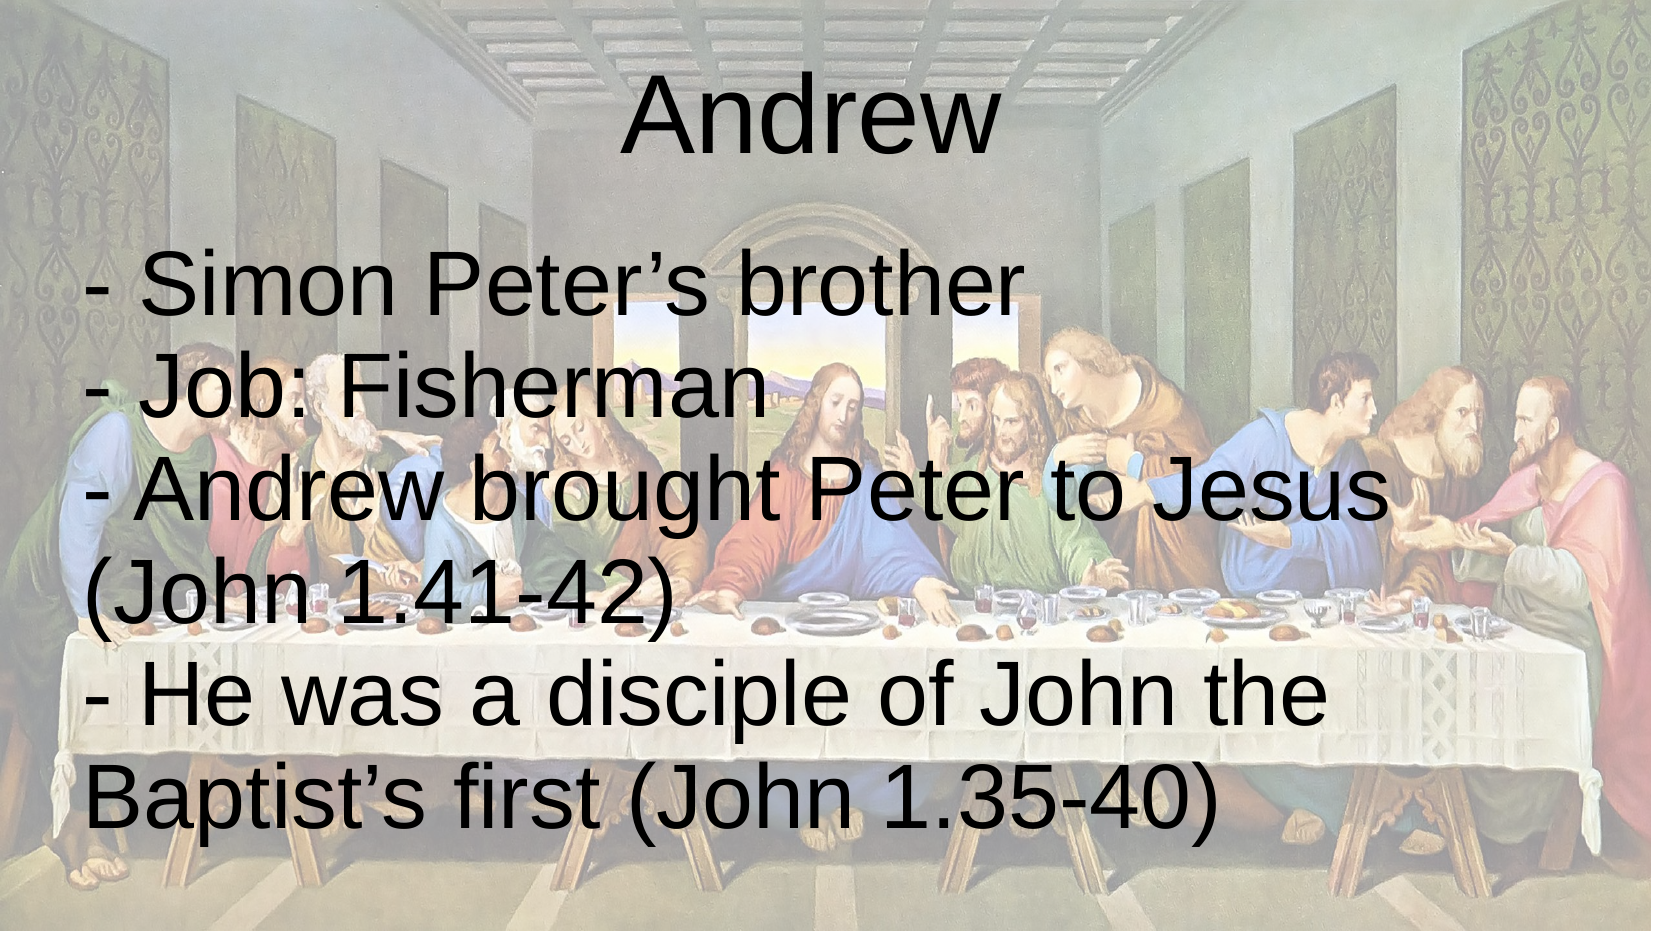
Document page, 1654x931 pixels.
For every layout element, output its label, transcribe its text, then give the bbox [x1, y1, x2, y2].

picture [0, 0, 1651, 931]
subtitle - Simon Peter’s brother - Job: Fisherman - Andrew brought Peter to Jesus (John 1.41-42) - He was a disciple of John the Baptist’s first (John 1.35-40) [82, 217, 1576, 863]
title Andrew [82, 37, 1571, 193]
